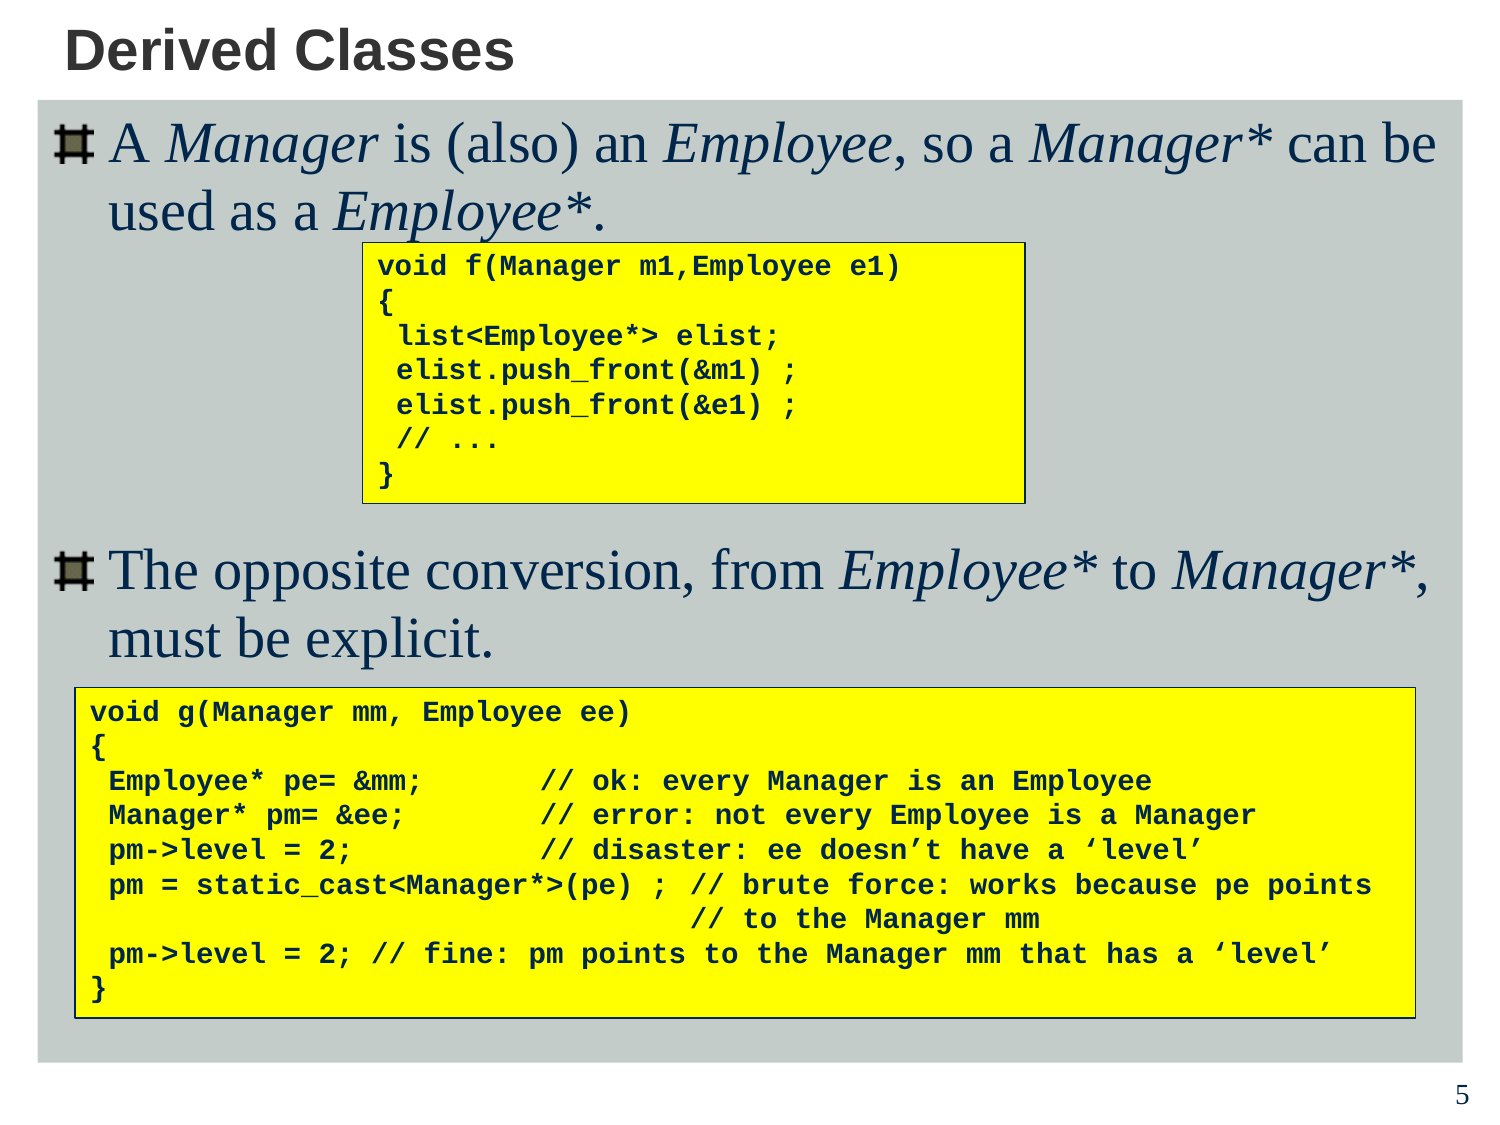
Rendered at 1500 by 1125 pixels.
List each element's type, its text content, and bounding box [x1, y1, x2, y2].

title Derived Classes [50, 0, 1450, 91]
text_box void g(Manager mm, Employee ee) { Employee* pe= &mm; // ok: every Manager is an Employee Manager* pm= &ee; // error: not every Employee is a Manager pm->level = 2; // disaster: ee doesn’t have a ‘level’ pm = static_cast<Manager*>(pe) ; // brute force: works because pe points // to the Manager mm pm->level = 2; // fine: pm points to the Manager mm that has a ‘level’ } [75, 687, 1416, 1019]
text_box void f(Manager m1,Employee e1) { list<Employee*> elist; elist.push_front(&m1) ; elist.push_front(&e1) ; // ... } [362, 242, 1026, 504]
list A Manager is (also) an Employee, so a Manager* can be used as a Employee*. The opposite conversion, from Employee* to Manager*, must be explicit. [37, 99, 1463, 1063]
